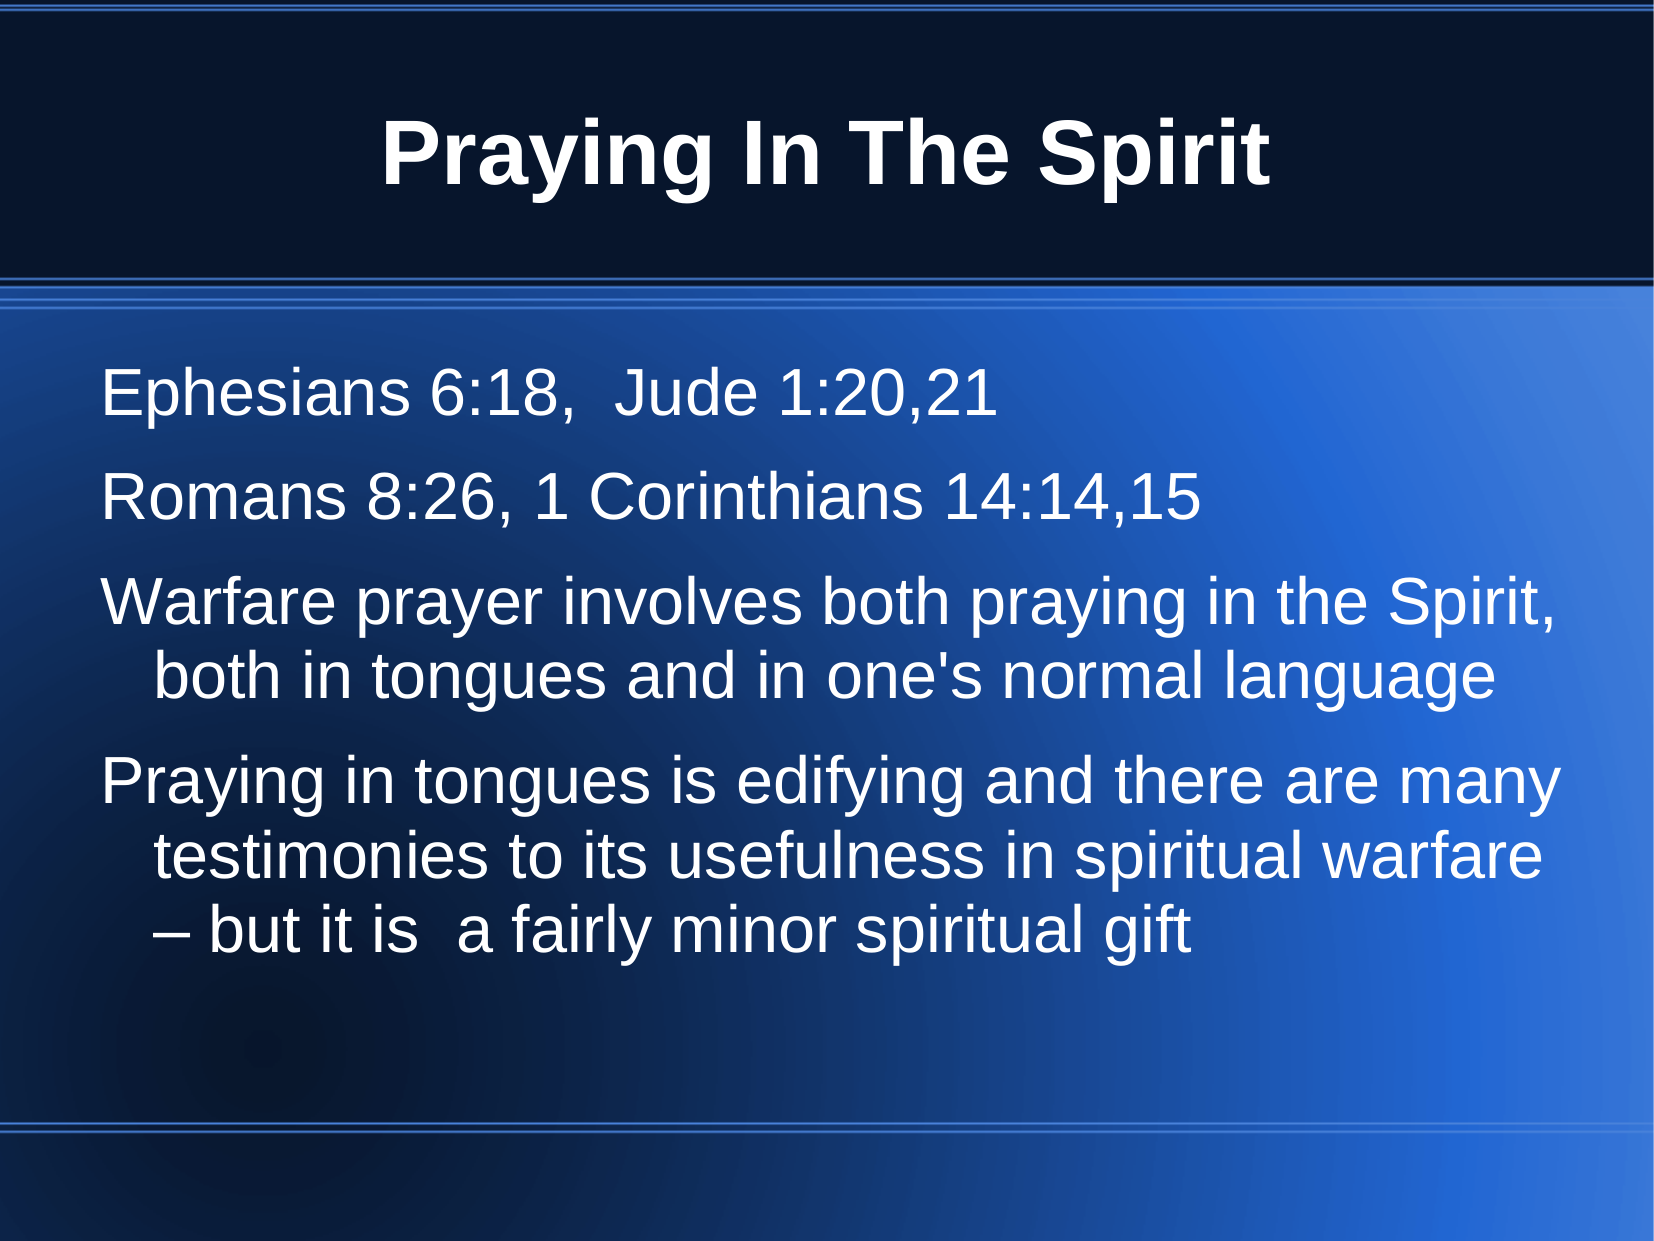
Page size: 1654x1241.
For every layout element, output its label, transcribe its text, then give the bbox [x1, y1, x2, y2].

picture [0, 0, 1654, 1241]
list Ephesians 6:18, Jude 1:20,21 Romans 8:26, 1 Corinthians 14:14,15 Warfare prayer involves both praying in the Spirit, both in tongues and in one's normal language Praying in tongues is edifying and there are many testimonies to its usefulness in spiritual warfare – but it is a fairly minor spiritual gift [82, 355, 1571, 1043]
title Praying In The Spirit [82, 56, 1571, 250]
